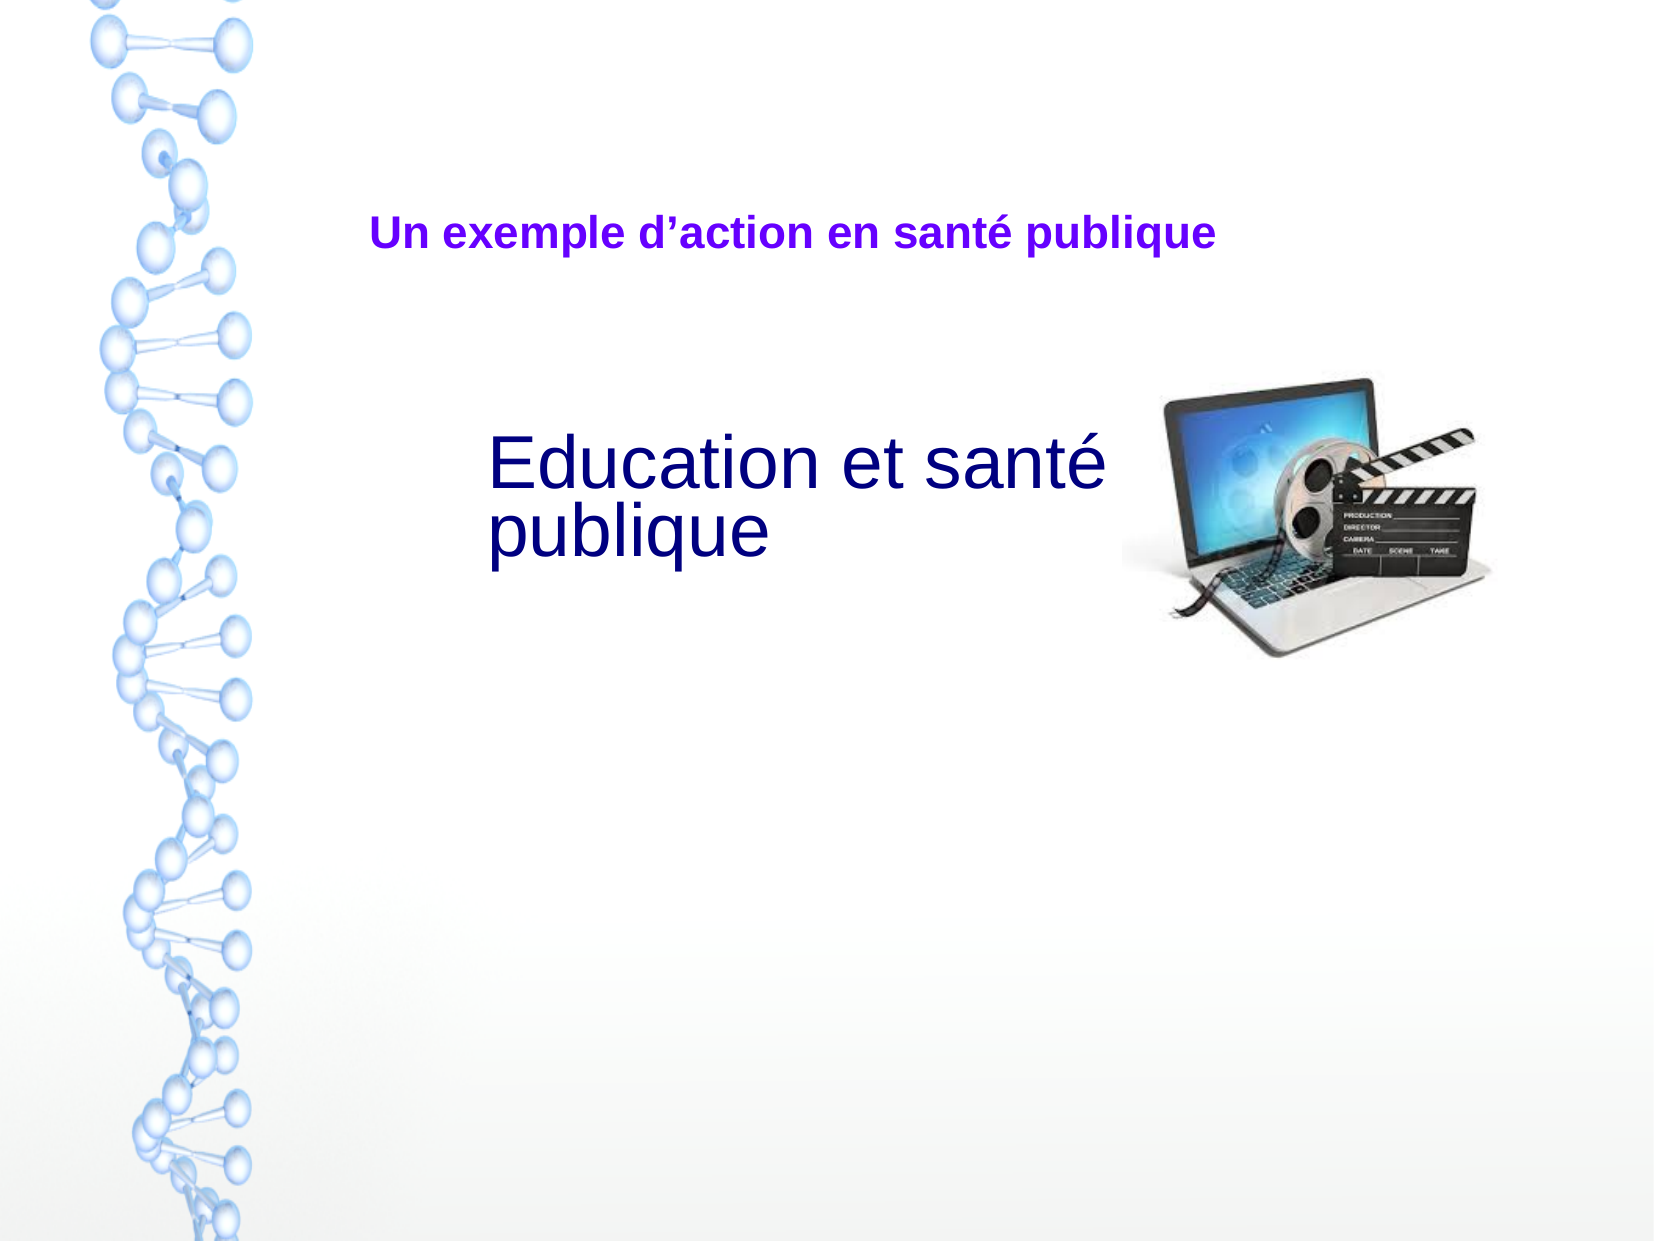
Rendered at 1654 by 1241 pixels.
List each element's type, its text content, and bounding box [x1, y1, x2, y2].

picture [0, 0, 1654, 1241]
text_box Un exemple d’action en santé publique [354, 199, 1447, 266]
text_box Education et santé publique [472, 413, 1122, 513]
